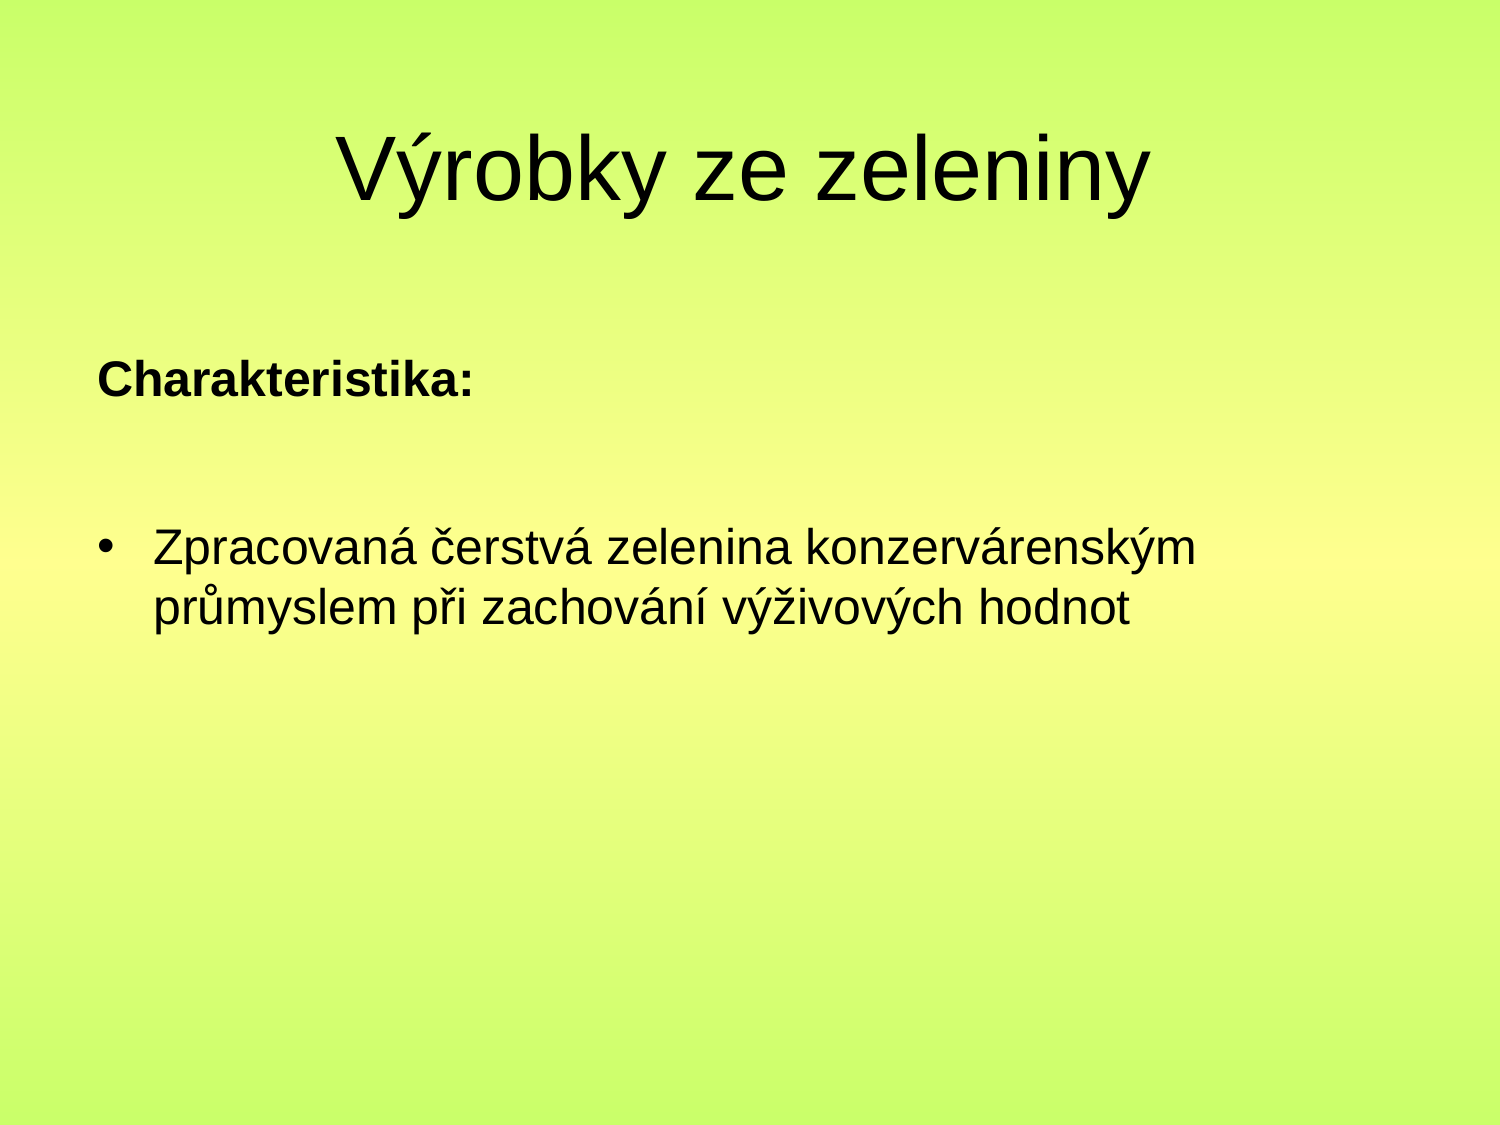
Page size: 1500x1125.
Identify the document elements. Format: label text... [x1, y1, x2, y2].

list Charakteristika: Zpracovaná čerstvá zelenina konzervárenským průmyslem při zachování výživových hodnot [82, 246, 1418, 950]
title Výrobky ze zeleniny [70, 46, 1418, 282]
